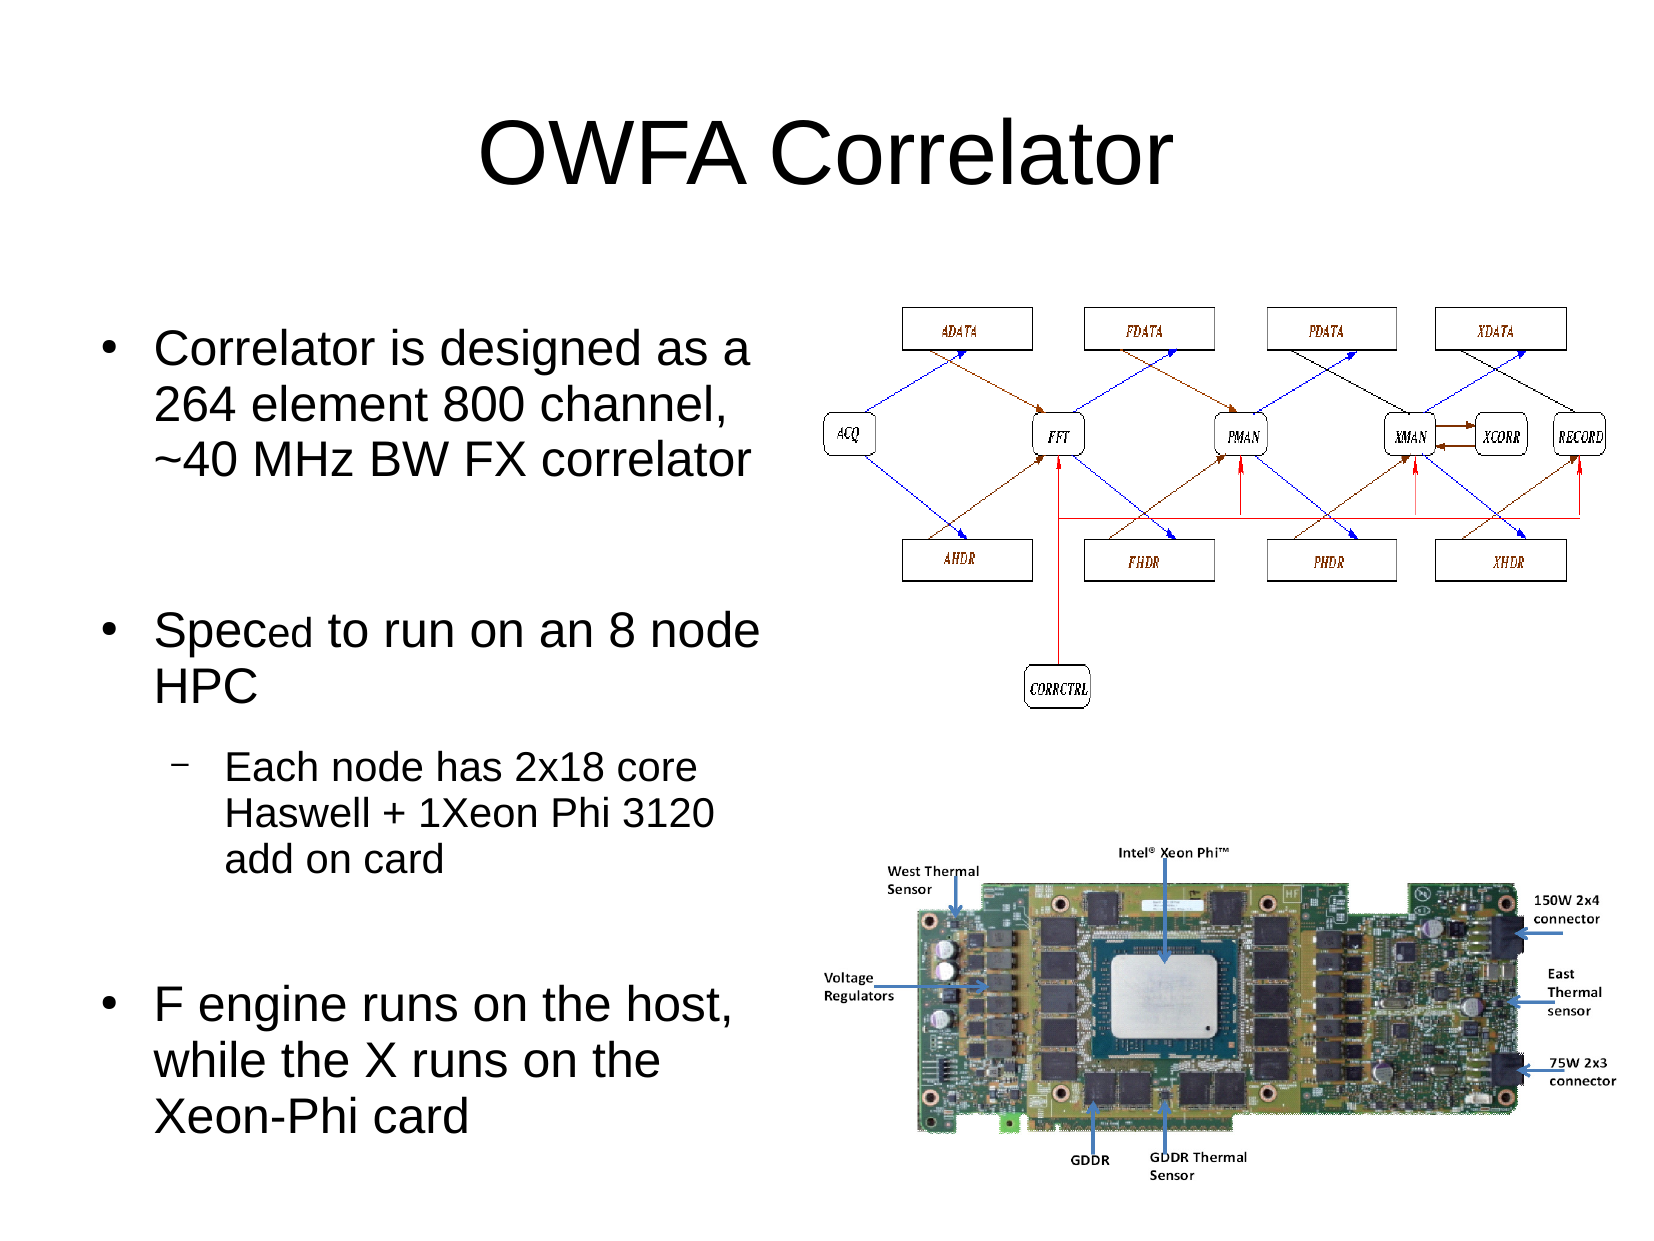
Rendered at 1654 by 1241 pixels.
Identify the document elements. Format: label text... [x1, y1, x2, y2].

list Correlator is designed as a 264 element 800 channel, ~40 MHz BW FX correlator Speced to run on an 8 node HPC Each node has 2x18 core Haswell + 1Xeon Phi 3120 add on card F engine runs on the host, while the X runs on the Xeon-Phi card [82, 320, 768, 1040]
picture [823, 307, 1607, 709]
picture [814, 838, 1641, 1193]
title OWFA Correlator [82, 49, 1571, 257]
